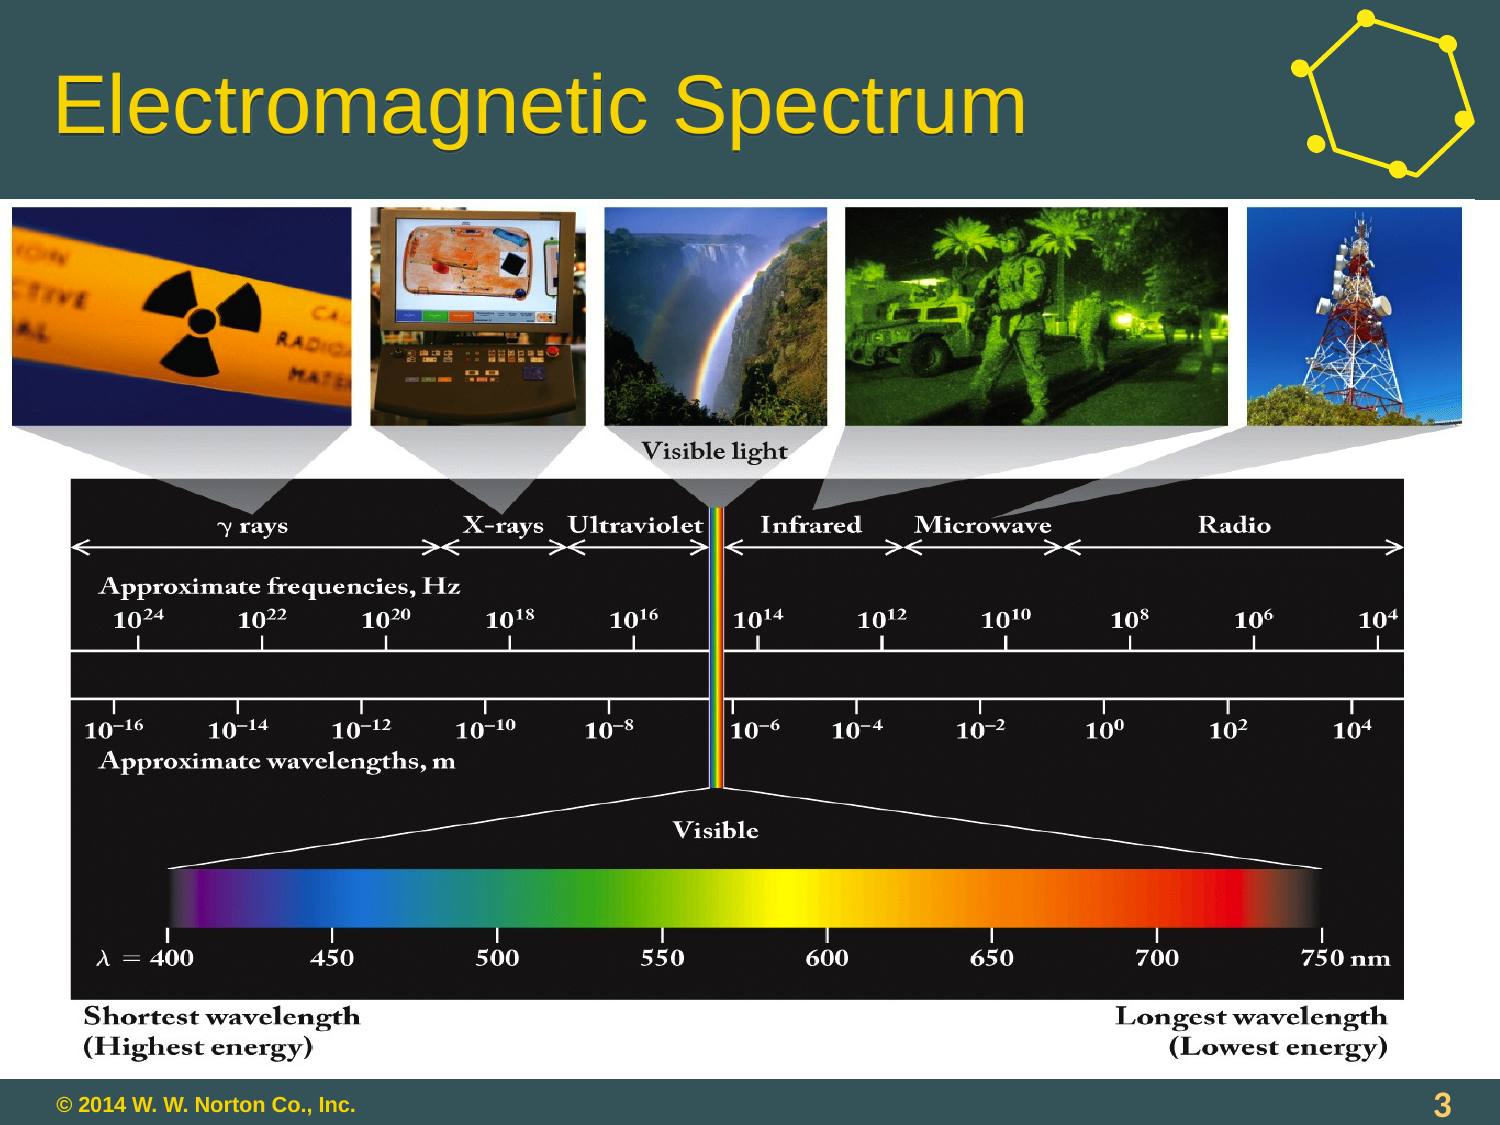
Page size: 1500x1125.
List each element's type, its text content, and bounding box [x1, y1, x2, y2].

slide_number <number> [1409, 1076, 1468, 1125]
title Electromagnetic Spectrum [37, 24, 1313, 175]
picture [0, 199, 1475, 1072]
